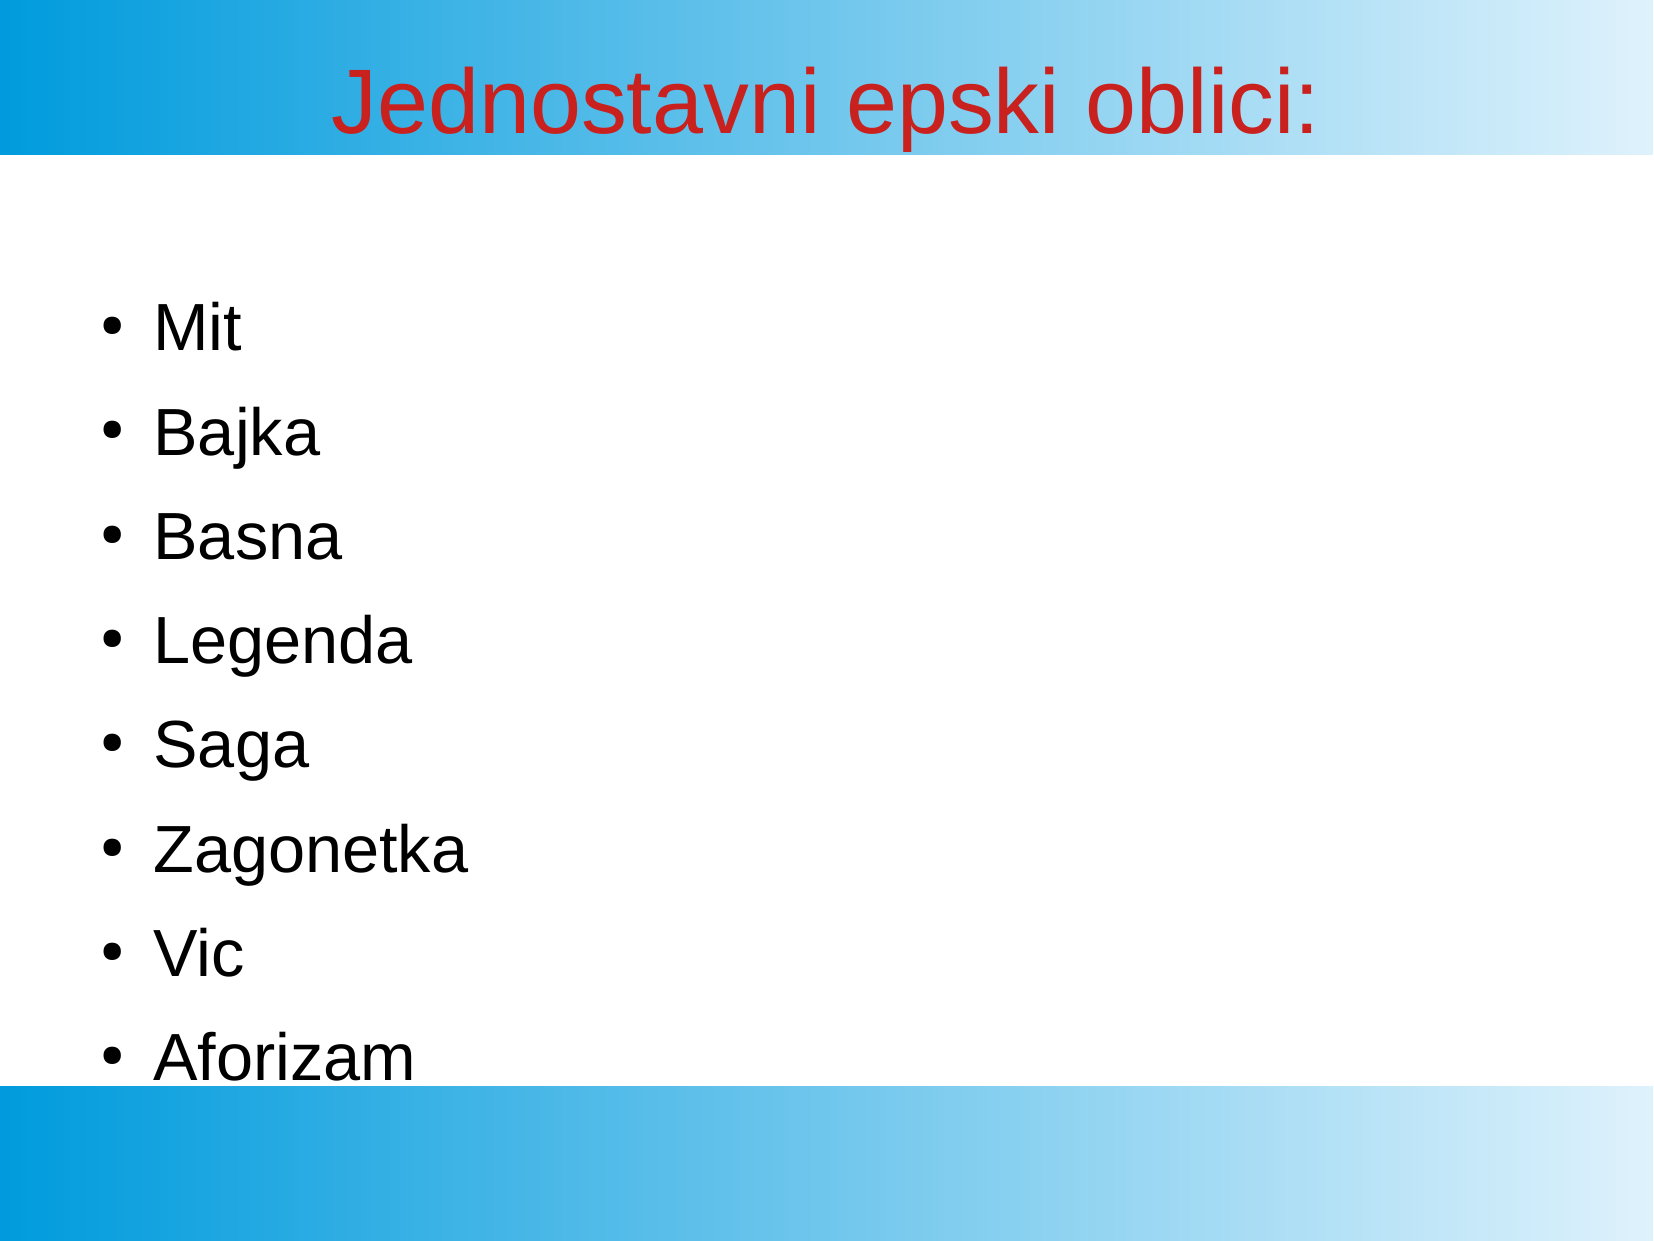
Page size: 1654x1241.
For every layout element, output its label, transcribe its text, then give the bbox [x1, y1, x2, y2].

list Mit Bajka Basna Legenda Saga Zagonetka Vic Aforizam [82, 290, 1571, 1010]
title Jednostavni epski oblici: [82, 49, 1571, 155]
